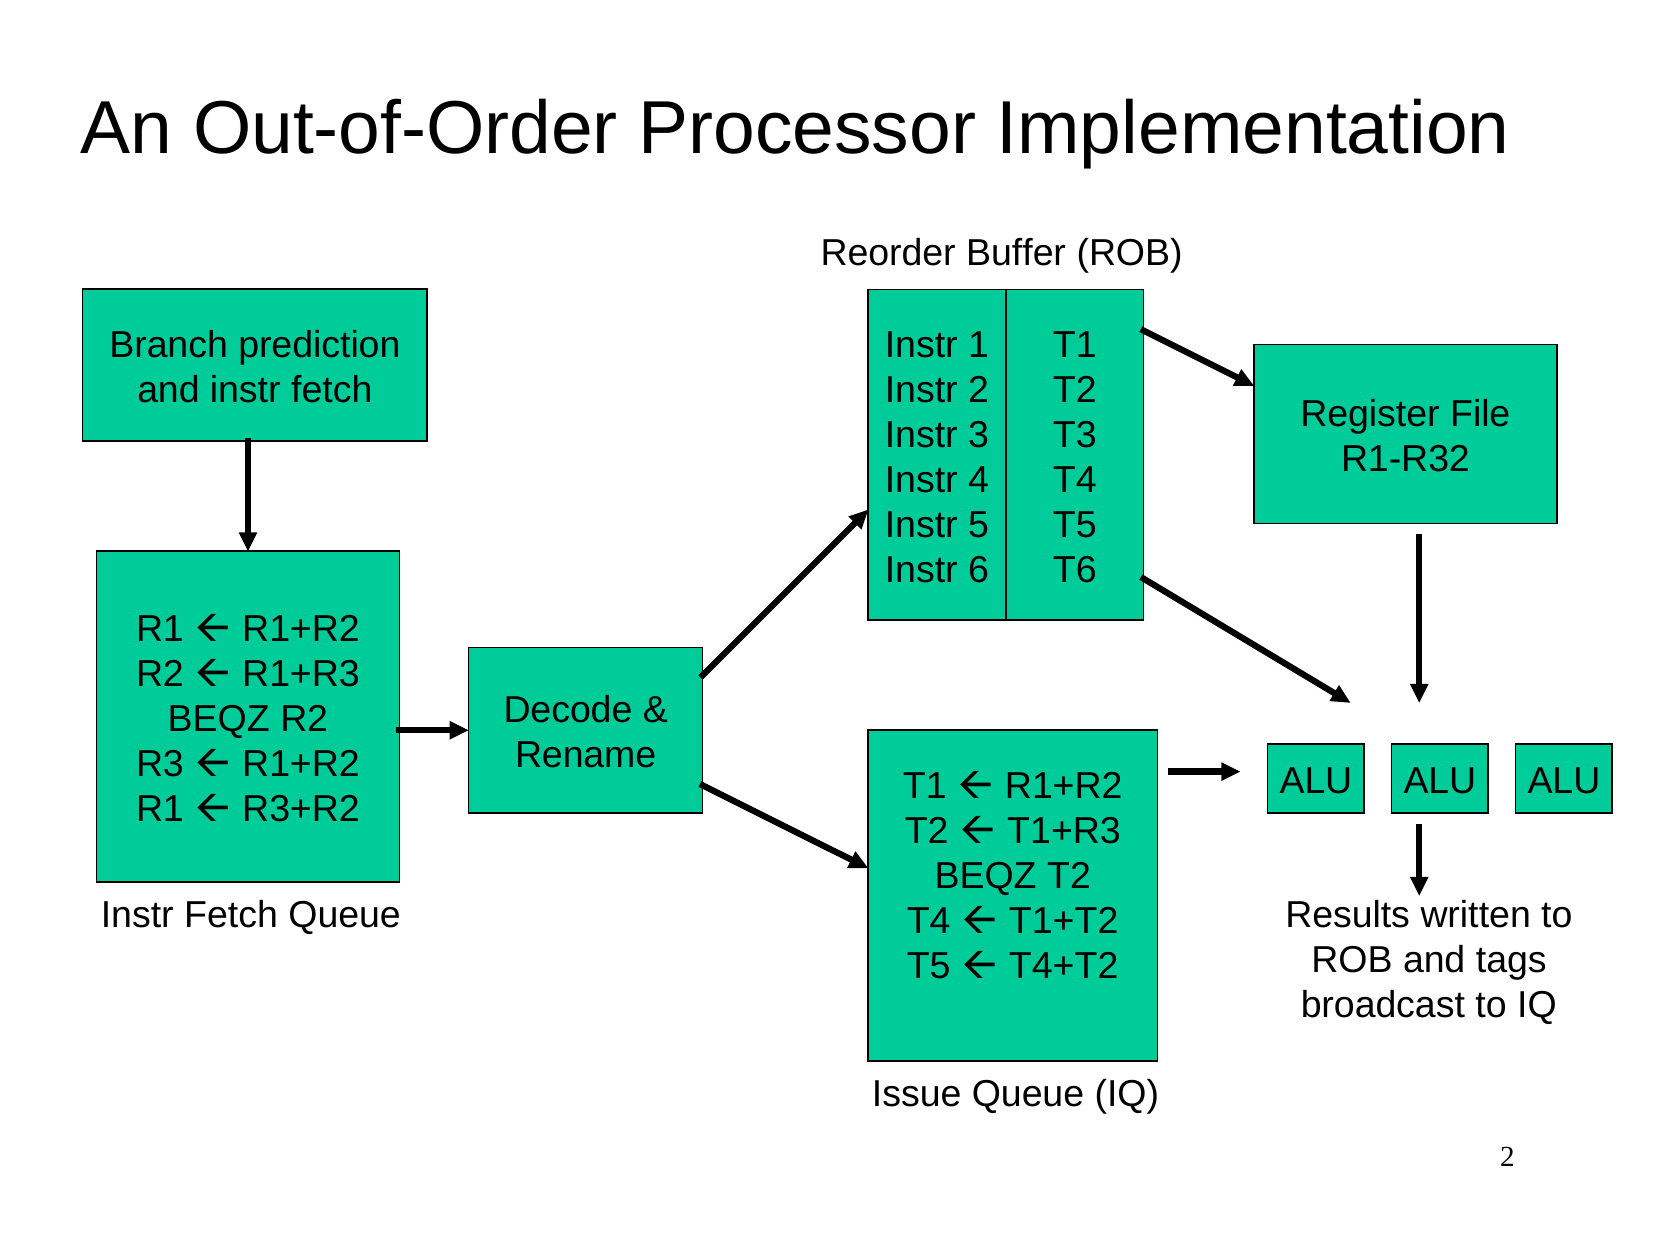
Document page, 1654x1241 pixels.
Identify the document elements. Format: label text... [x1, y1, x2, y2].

text_box Issue Queue (IQ) [857, 1060, 1175, 1122]
text_box R1  R1+R2 R2  R1+R3 BEQZ R2 R3  R1+R2 R1  R3+R2 [96, 551, 400, 881]
text_box T1  R1+R2 T2  T1+R3 BEQZ T2 T4  T1+T2 T5  T4+T2 [868, 730, 1158, 1060]
text_box Reorder Buffer (ROB) [805, 220, 1198, 281]
text_box T1 T2 T3 T4 T5 T6 [1005, 289, 1144, 621]
text_box ALU [1267, 743, 1365, 813]
text_box An Out-of-Order Processor Implementation [66, 71, 1526, 177]
text_box Register File R1-R32 [1253, 344, 1557, 524]
text_box Results written to ROB and tags broadcast to IQ [1270, 881, 1588, 1033]
text_box ALU [1515, 743, 1613, 813]
text_box Instr Fetch Queue [85, 881, 416, 943]
text_box Decode & Rename [468, 647, 703, 813]
text_box Branch prediction and instr fetch [82, 289, 428, 441]
text_box Instr 1 Instr 2 Instr 3 Instr 4 Instr 5 Instr 6 [868, 289, 1005, 621]
text_box ALU [1391, 743, 1489, 813]
text_box <number> [1184, 1129, 1530, 1213]
